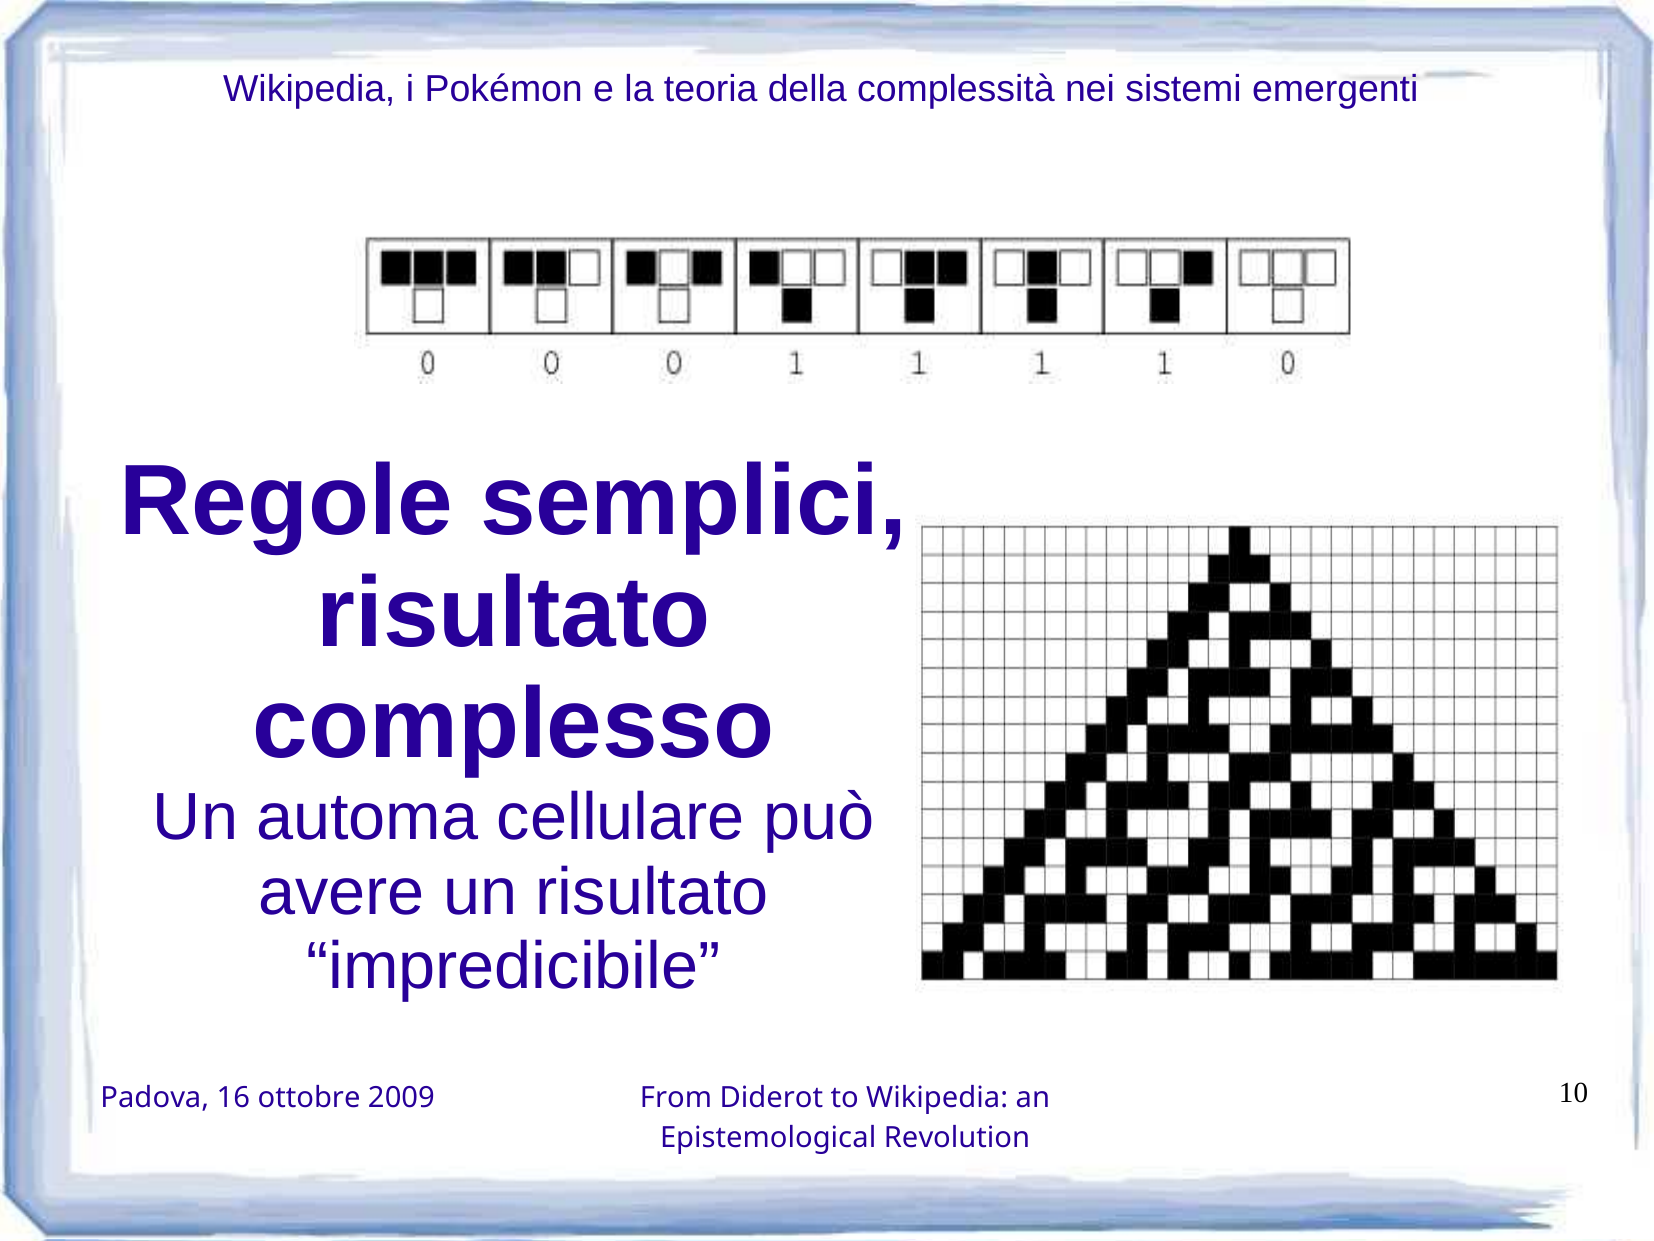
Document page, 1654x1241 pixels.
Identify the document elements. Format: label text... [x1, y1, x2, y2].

title Wikipedia, i Pokémon e la teoria della complessità nei sistemi emergenti [76, 59, 1565, 119]
subtitle Regole semplici, risultato complesso Un automa cellulare può avere un risultato “impredicibile” [112, 413, 916, 1034]
picture [0, 0, 1654, 1241]
